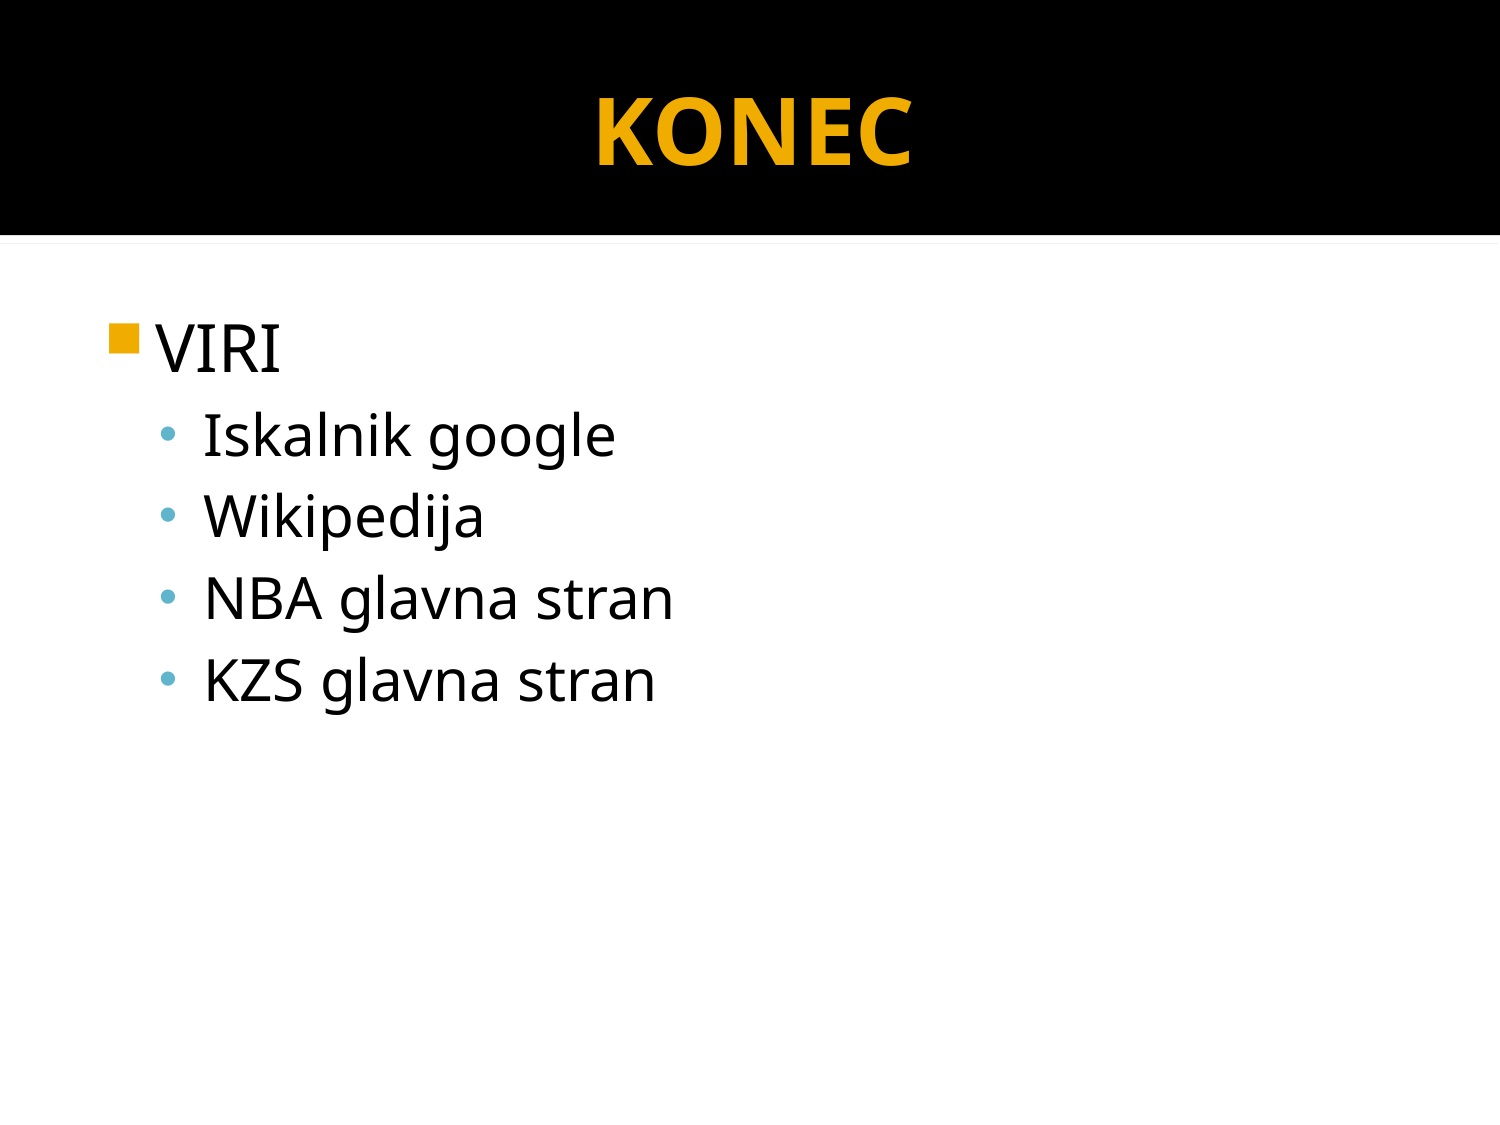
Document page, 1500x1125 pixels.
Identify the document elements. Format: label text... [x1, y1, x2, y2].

list VIRI Iskalnik google Wikipedija NBA glavna stran KZS glavna stran [75, 291, 1425, 1050]
title KONEC [75, 25, 1425, 231]
